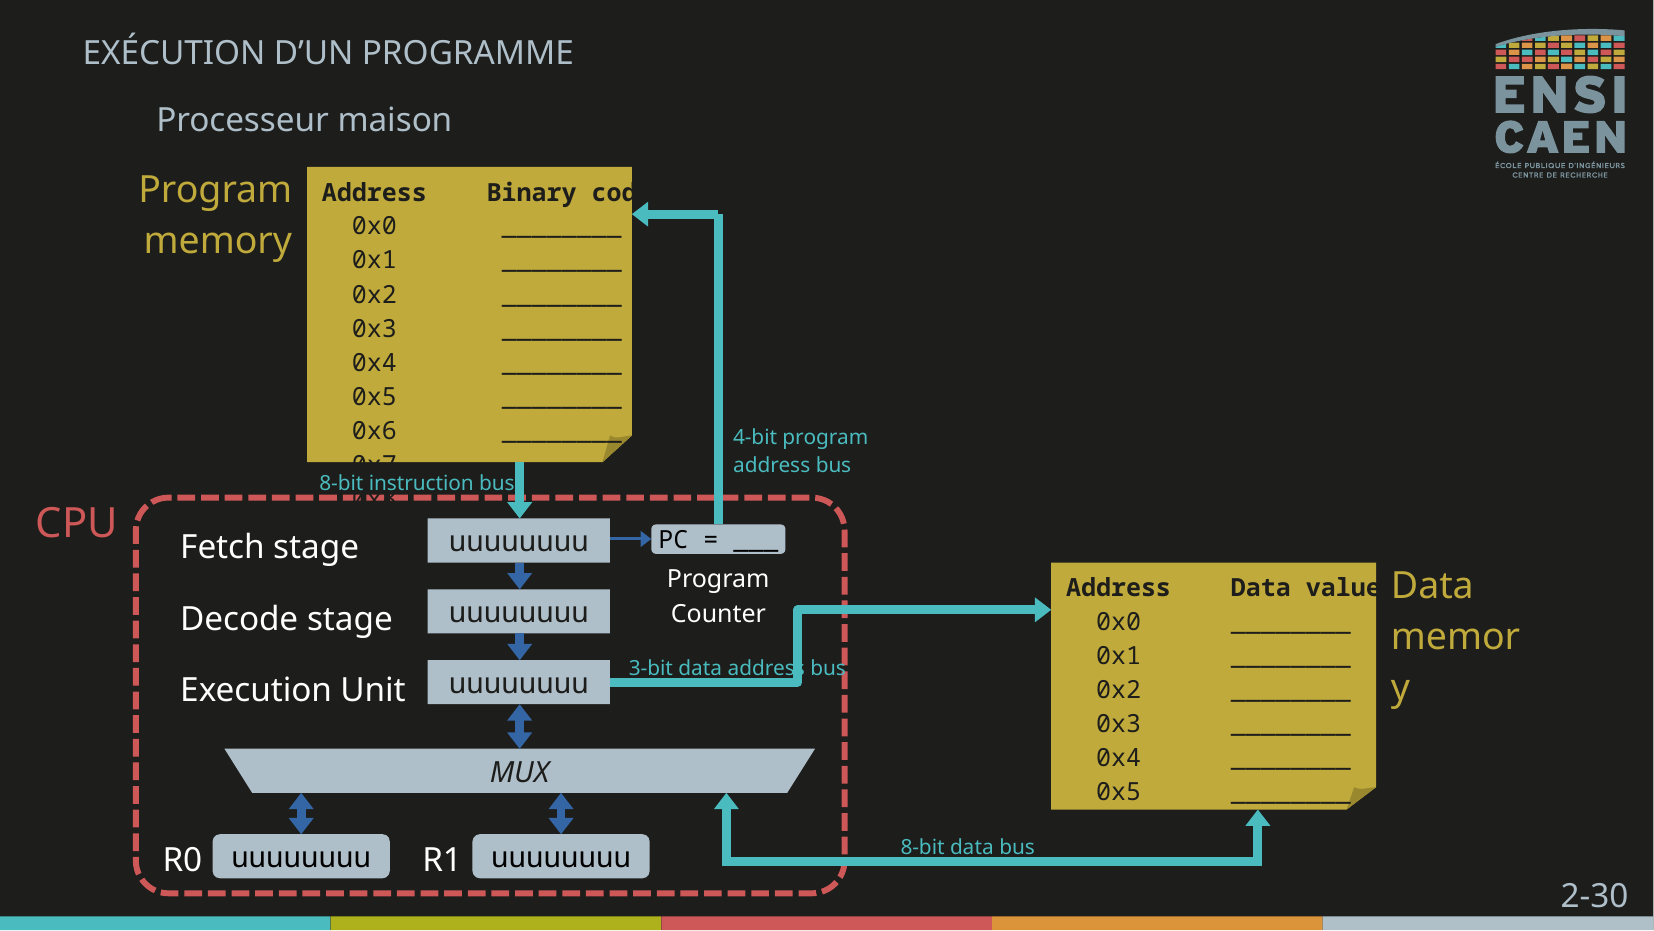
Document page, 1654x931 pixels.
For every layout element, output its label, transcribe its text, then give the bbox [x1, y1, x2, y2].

text_box 8-bit data bus [885, 824, 1152, 863]
text_box 4-bit program address bus [718, 414, 886, 477]
text_box R0 [147, 828, 237, 881]
text_box Execution Unit [165, 658, 432, 711]
text_box uuuuuuuu [432, 589, 610, 634]
text_box Address Binary code 0x0 ________ 0x1 ________ 0x2 ________ 0x3 ________ 0x4 ________ 0x5 ________ 0x6 ________ 0x7 ________ 0x8 ________ ... [307, 166, 632, 463]
text_box Data memory [1375, 550, 1554, 650]
text_box Program Counter [651, 553, 786, 625]
text_box R1 [407, 828, 497, 881]
text_box PC = ___ [651, 524, 786, 554]
text_box uuuuuuuu [237, 834, 390, 879]
text_box uuuuuuuu [432, 518, 610, 563]
text_box Program memory [118, 155, 308, 254]
text_box Address Data value 0x0 ________ 0x1 ________ 0x2 ________ 0x3 ________ 0x4 ________ 0x5 ________ 0x6 ________ 0x7 ________ [1051, 562, 1377, 810]
title EXÉCUTION D’UN PROGRAMME Processeur maison [82, 0, 1467, 148]
text_box CPU [17, 485, 136, 548]
text_box Fetch stage [165, 515, 432, 568]
text_box 8-bit instruction bus [304, 460, 540, 502]
text_box 3-bit data address bus [614, 645, 880, 684]
text_box uuuuuuuu [497, 834, 650, 879]
text_box MUX [224, 748, 816, 793]
text_box Decode stage [165, 587, 432, 640]
text_box uuuuuuuu [432, 660, 610, 705]
